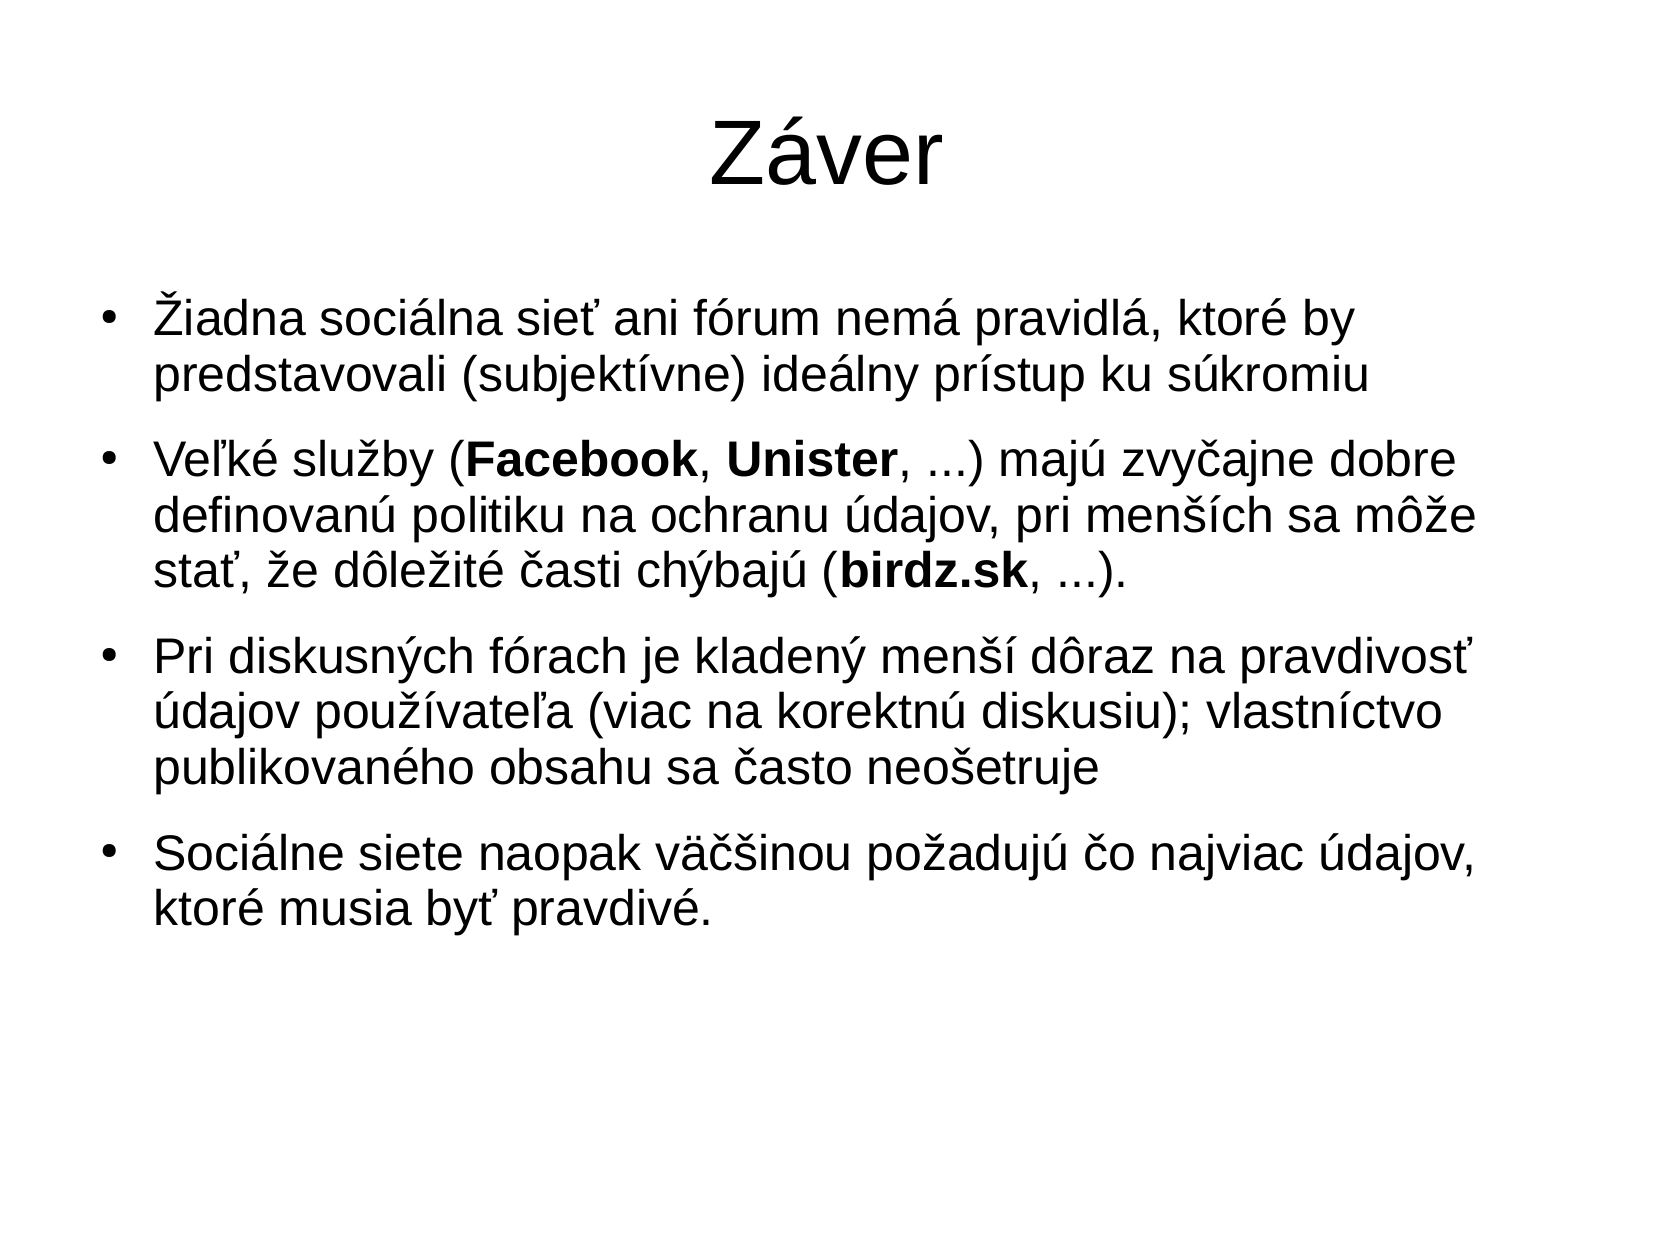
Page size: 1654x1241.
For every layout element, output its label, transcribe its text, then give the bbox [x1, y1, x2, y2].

list Žiadna sociálna sieť ani fórum nemá pravidlá, ktoré by predstavovali (subjektívne) ideálny prístup ku súkromiu Veľké služby (Facebook, Unister, ...) majú zvyčajne dobre definovanú politiku na ochranu údajov, pri menších sa môže stať, že dôležité časti chýbajú (birdz.sk, ...). Pri diskusných fórach je kladený menší dôraz na pravdivosť údajov používateľa (viac na korektnú diskusiu); vlastníctvo publikovaného obsahu sa často neošetruje Sociálne siete naopak väčšinou požadujú čo najviac údajov, ktoré musia byť pravdivé. [82, 290, 1571, 1094]
title Záver [82, 56, 1571, 250]
